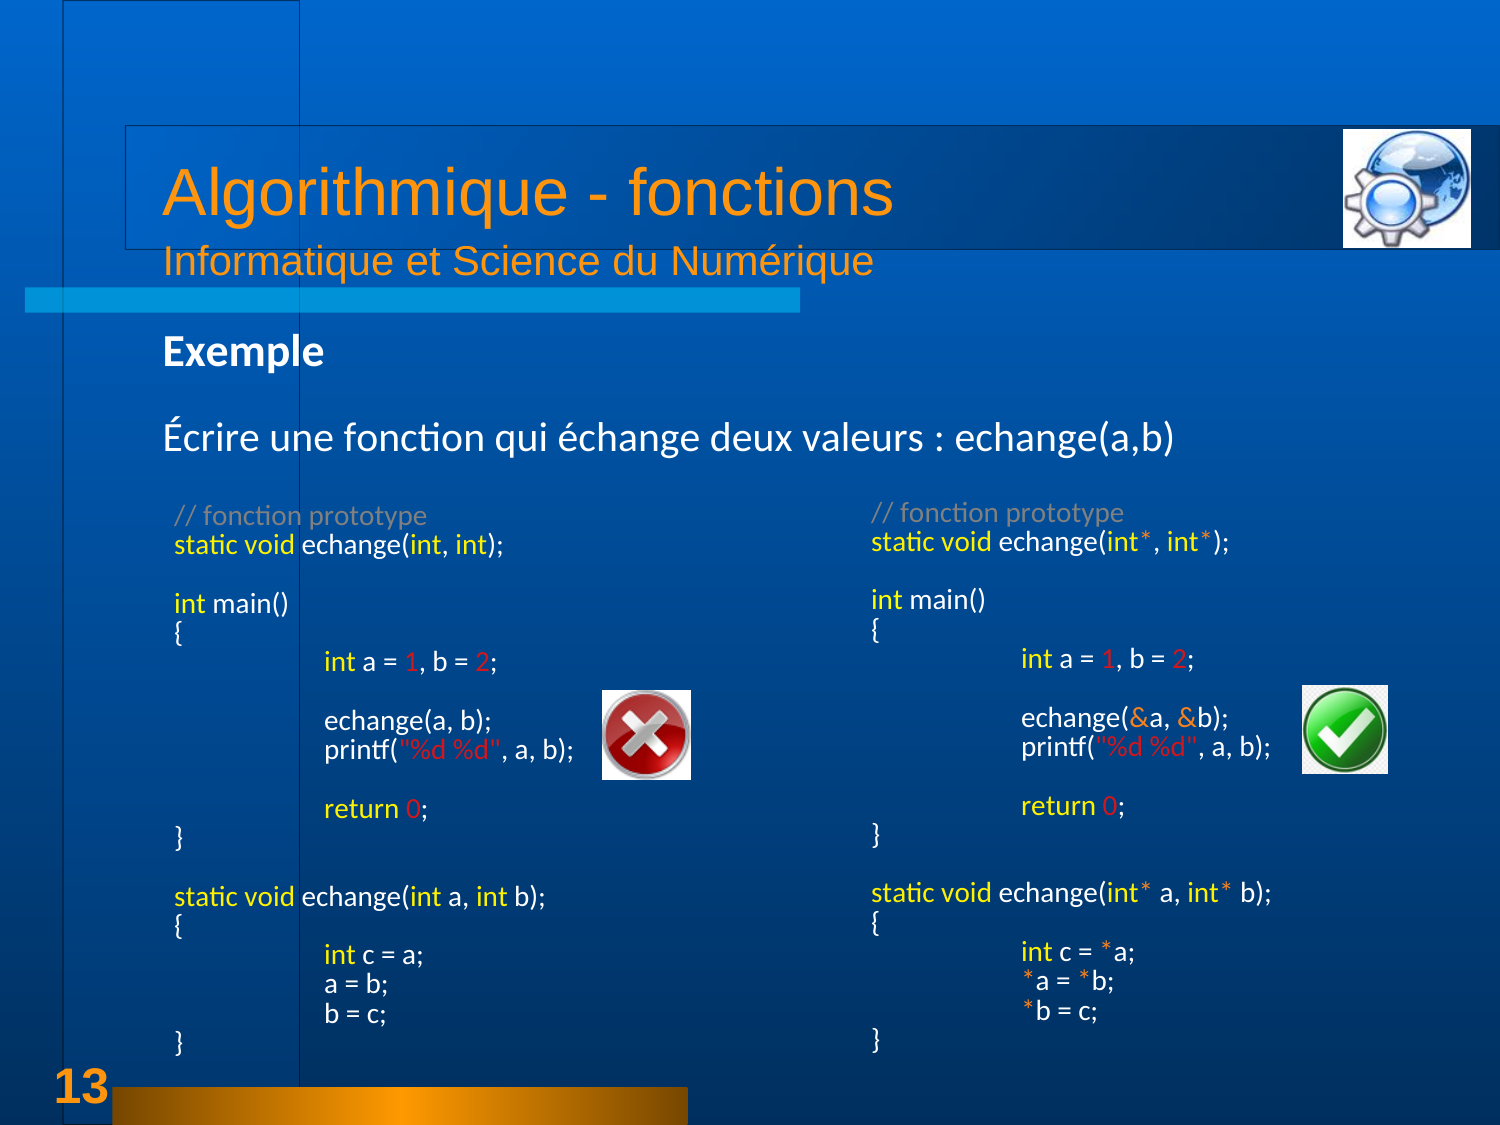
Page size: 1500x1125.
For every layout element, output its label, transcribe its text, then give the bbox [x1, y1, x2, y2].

text_box Exemple Écrire une fonction qui échange deux valeurs : echange(a,b) [147, 324, 1447, 511]
text_box // fonction prototype static void echange(int, int); int main() { int a = 1, b = 2; echange(a, b); printf("%d %d", a, b); return 0; } static void echange(int a, int b); { int c = a; a = b; b = c; } [159, 466, 632, 1097]
picture [1343, 129, 1471, 248]
picture [602, 690, 691, 780]
text_box // fonction prototype static void echange(int*, int*); int main() { int a = 1, b = 2; echange(&a, &b); printf("%d %d", a, b); return 0; } static void echange(int* a, int* b); { int c = *a; *a = *b; *b = c; } [856, 463, 1329, 1094]
picture [1302, 685, 1388, 774]
